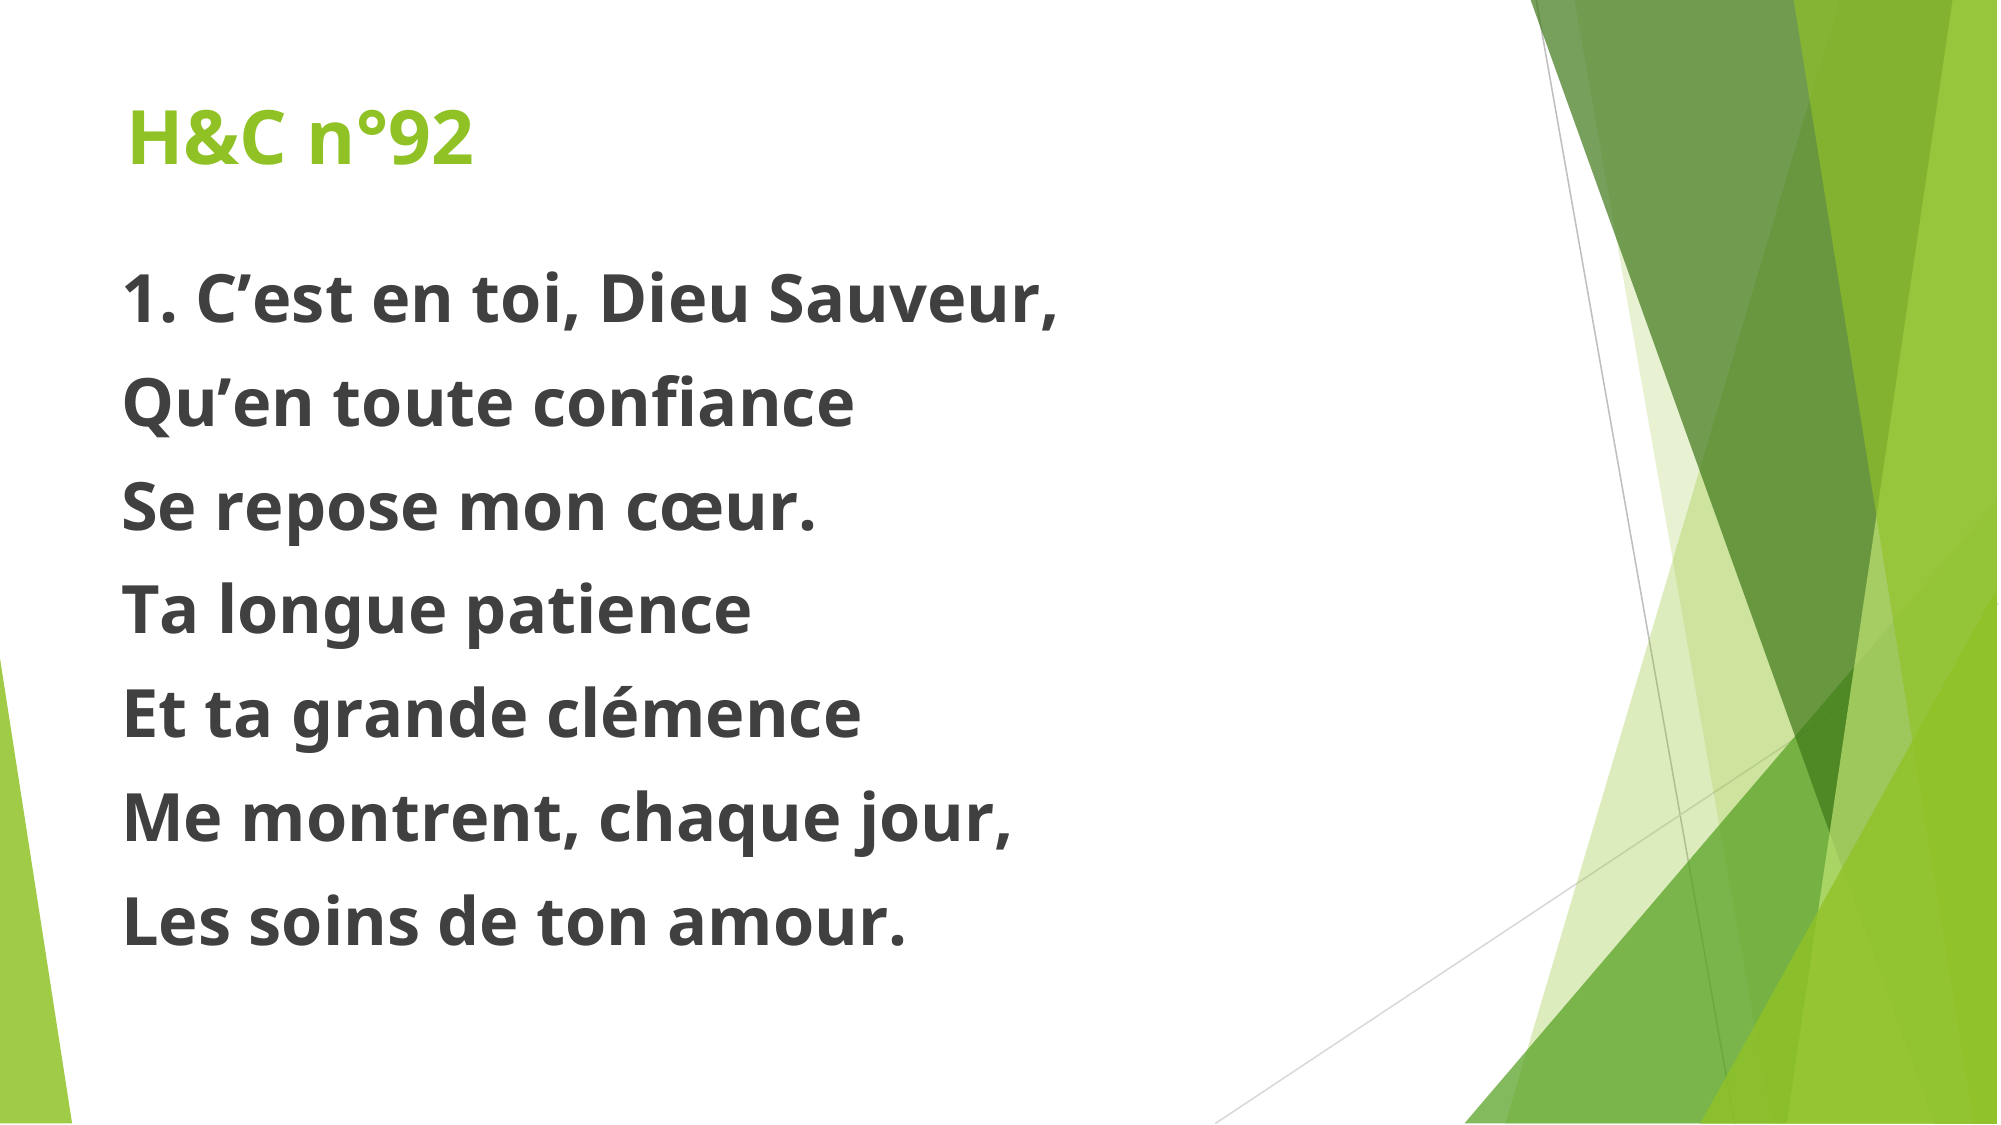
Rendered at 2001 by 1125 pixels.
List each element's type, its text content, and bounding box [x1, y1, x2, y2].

text_box 1. C’est en toi, Dieu Sauveur, Qu’en toute confiance Se repose mon cœur. Ta longue patience Et ta grande clémence Me montrent, chaque jour, Les soins de ton amour. [106, 236, 1973, 1037]
text_box H&C n°92 [111, 82, 1522, 213]
